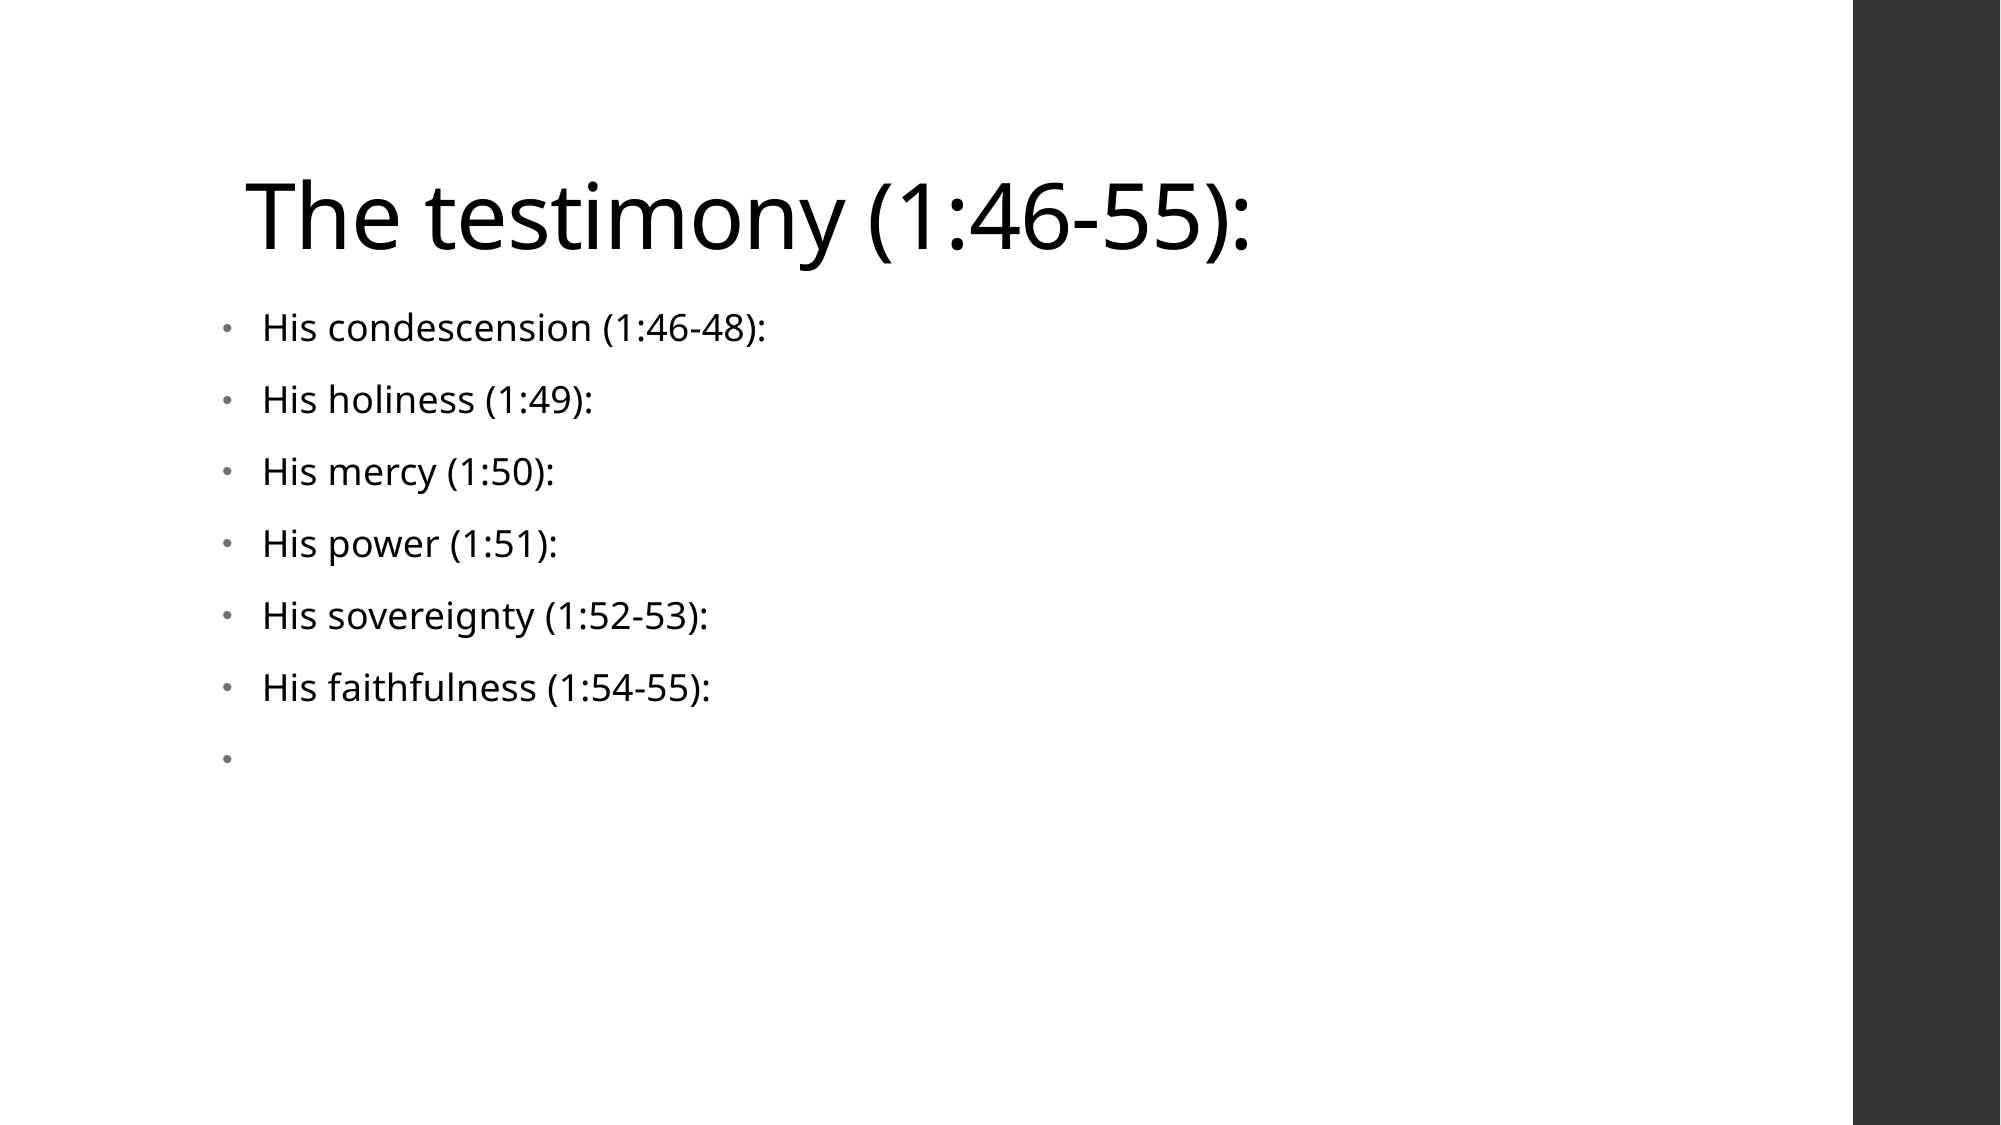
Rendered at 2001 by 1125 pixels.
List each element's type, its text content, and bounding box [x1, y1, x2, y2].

list His condescension (1:46-48): His holiness (1:49): His mercy (1:50): His power (1:51): His sovereignty (1:52-53): His faithfulness (1:54-55): [206, 299, 1617, 1014]
title The testimony (1:46-55): [206, 60, 1797, 278]
